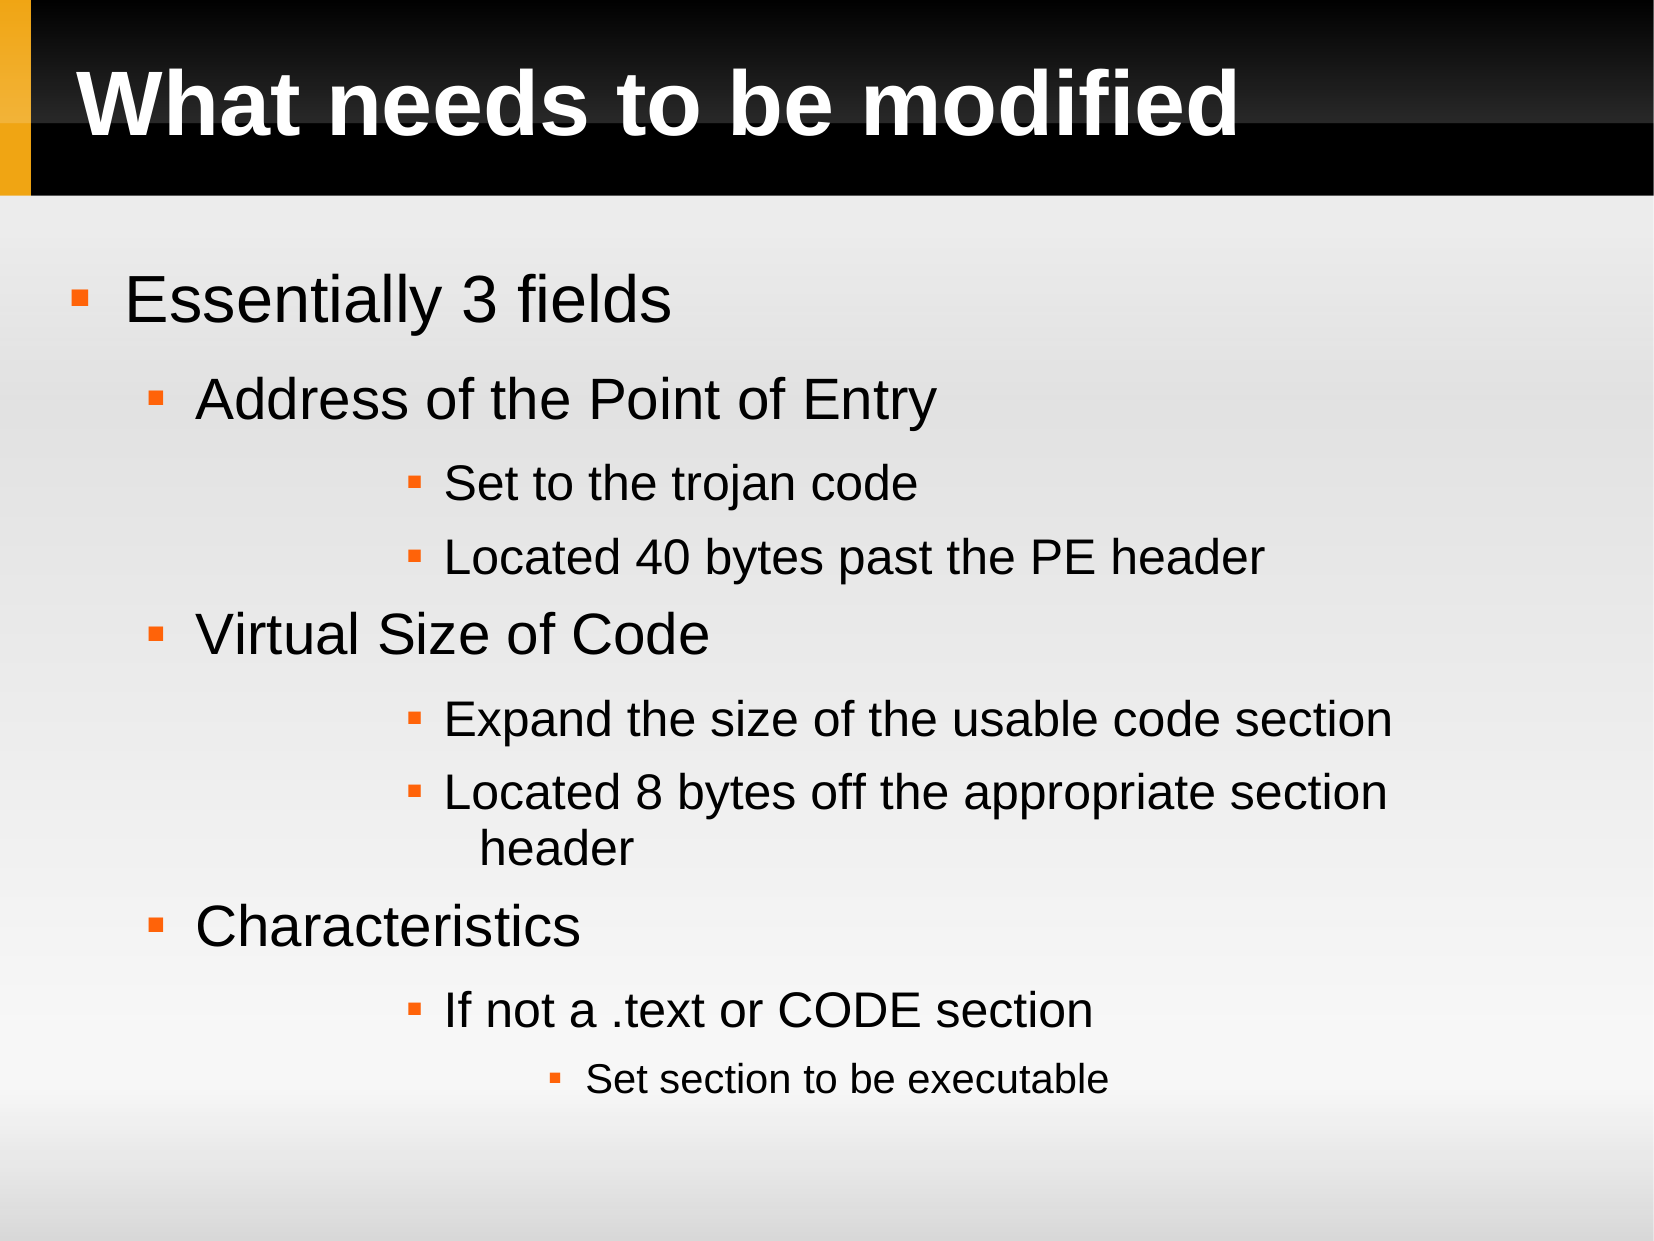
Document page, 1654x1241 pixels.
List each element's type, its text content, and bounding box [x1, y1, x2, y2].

title What needs to be modified [76, 7, 1565, 200]
list Essentially 3 fields Address of the Point of Entry Set to the trojan code Located 40 bytes past the PE header Virtual Size of Code Expand the size of the usable code section Located 8 bytes off the appropriate section header Characteristics If not a .text or CODE section Set section to be executable [53, 262, 1538, 1117]
picture [0, 0, 1654, 1241]
